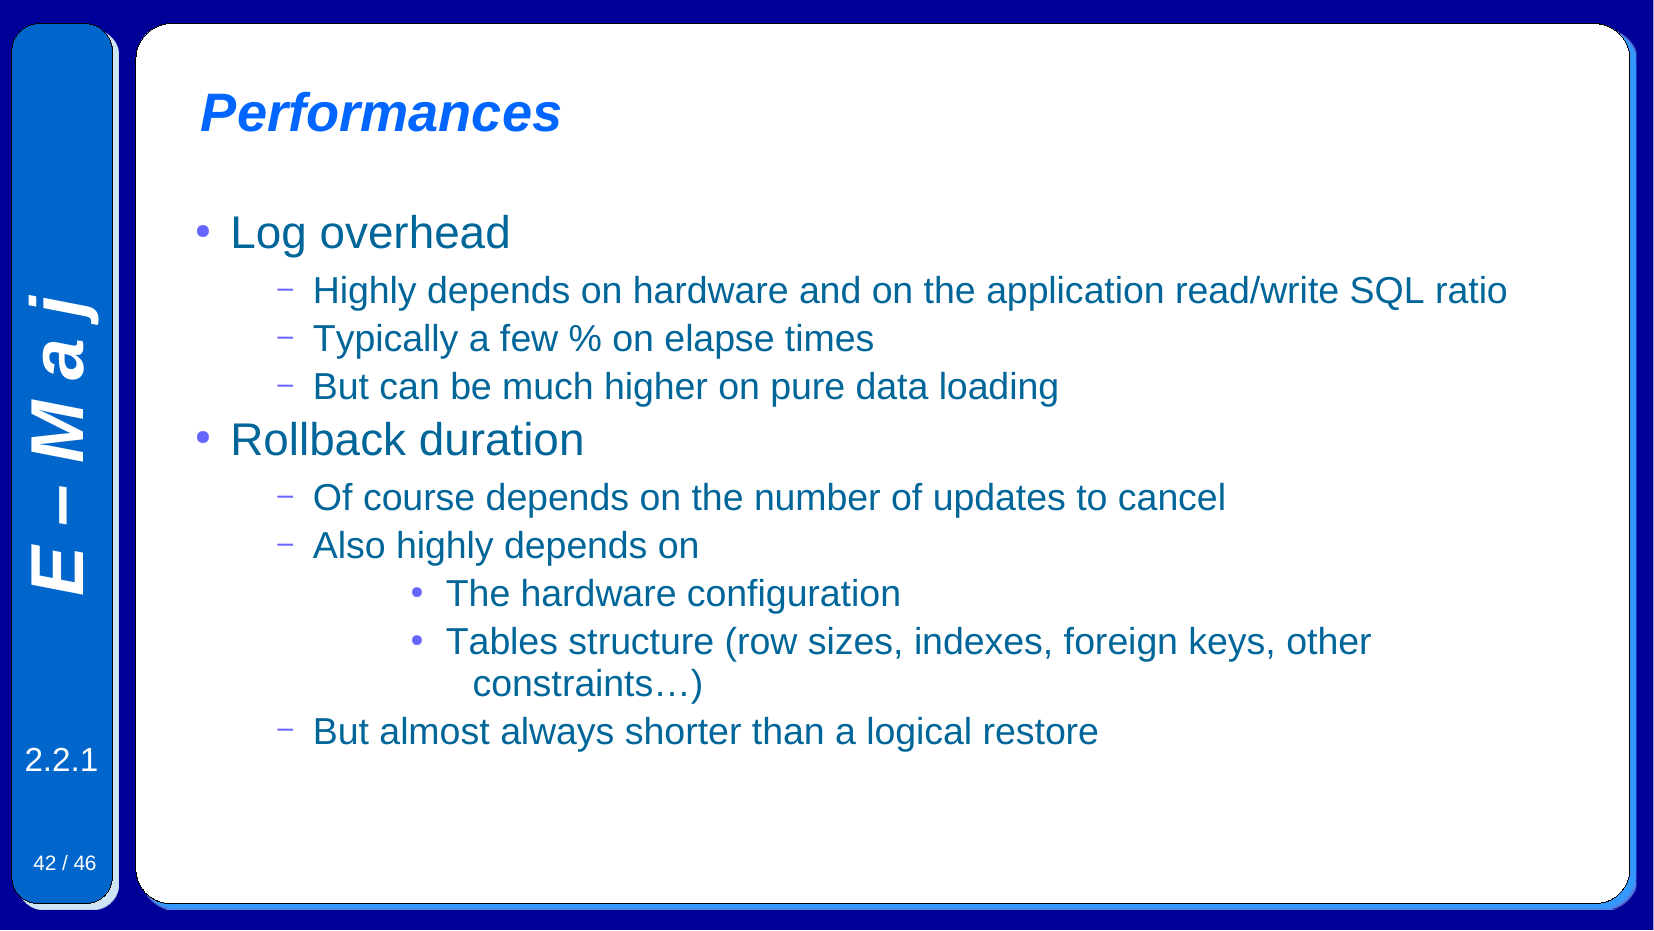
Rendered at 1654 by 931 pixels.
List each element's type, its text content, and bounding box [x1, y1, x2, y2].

list Log overhead Highly depends on hardware and on the application read/write SQL ratio Typically a few % on elapse times But can be much higher on pure data loading Rollback duration Of course depends on the number of updates to cancel Also highly depends on The hardware configuration Tables structure (row sizes, indexes, foreign keys, other constraints…) But almost always shorter than a logical restore [177, 206, 1587, 827]
title Performances [200, 34, 1575, 191]
